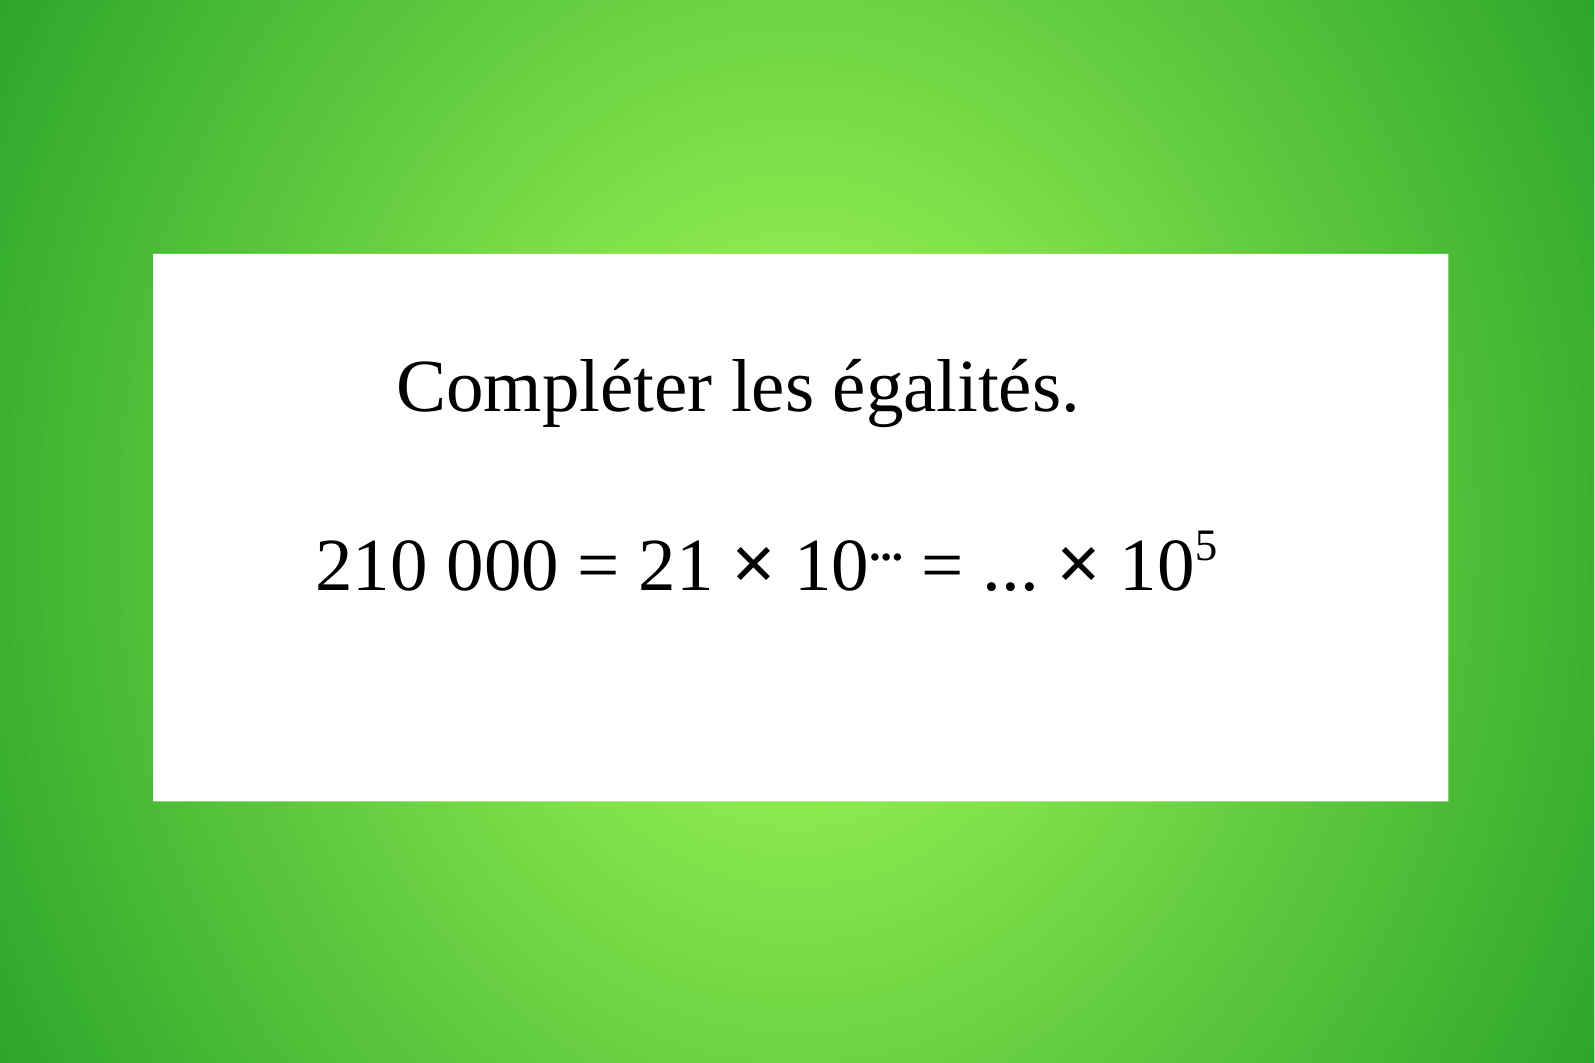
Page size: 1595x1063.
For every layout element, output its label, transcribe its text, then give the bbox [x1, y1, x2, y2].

text_box Compléter les égalités. 210 000 = 21 × 10... = ... × 105 [153, 253, 1449, 802]
picture [0, 0, 1595, 1063]
